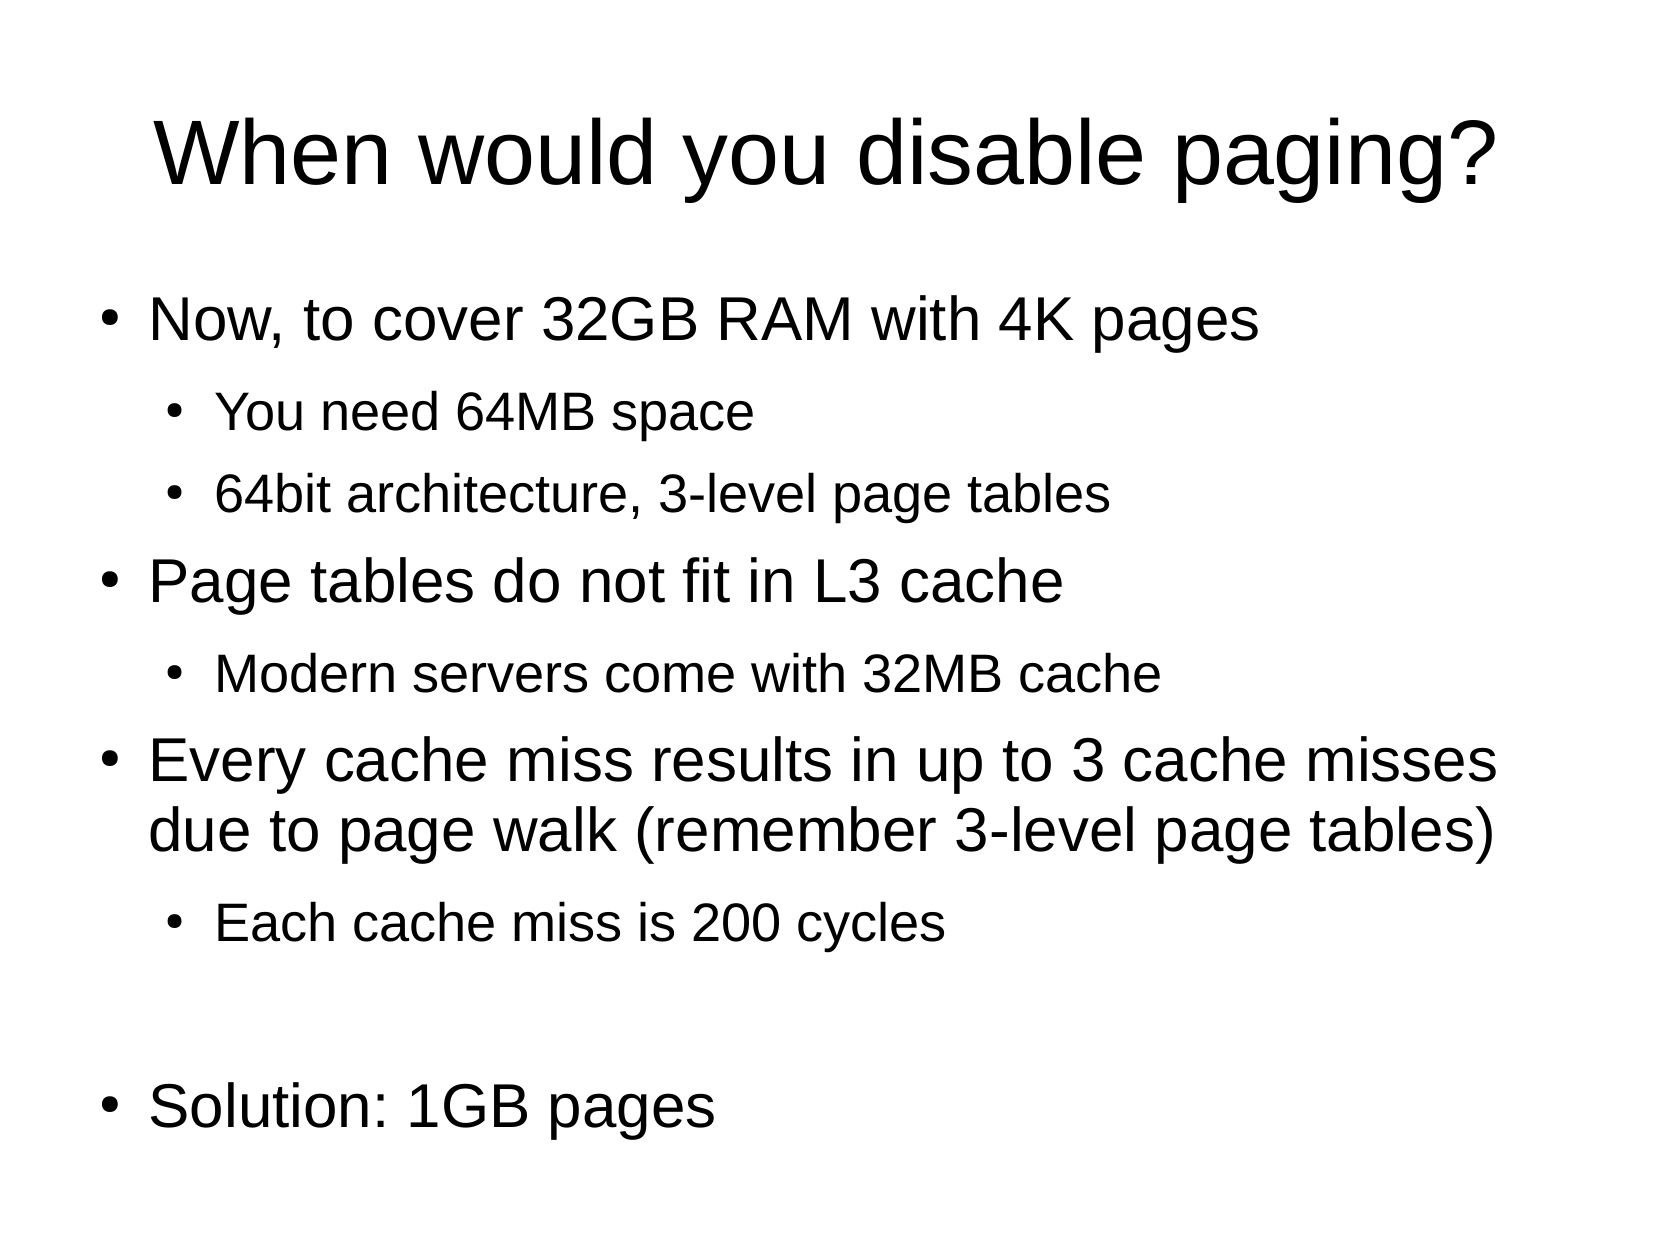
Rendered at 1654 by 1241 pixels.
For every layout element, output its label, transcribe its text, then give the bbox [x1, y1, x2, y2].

list Now, to cover 32GB RAM with 4K pages You need 64MB space 64bit architecture, 3-level page tables Page tables do not fit in L3 cache Modern servers come with 32MB cache Every cache miss results in up to 3 cache misses due to page walk (remember 3-level page tables) Each cache miss is 200 cycles Solution: 1GB pages [82, 284, 1571, 1157]
title When would you disable paging? [82, 49, 1571, 257]
